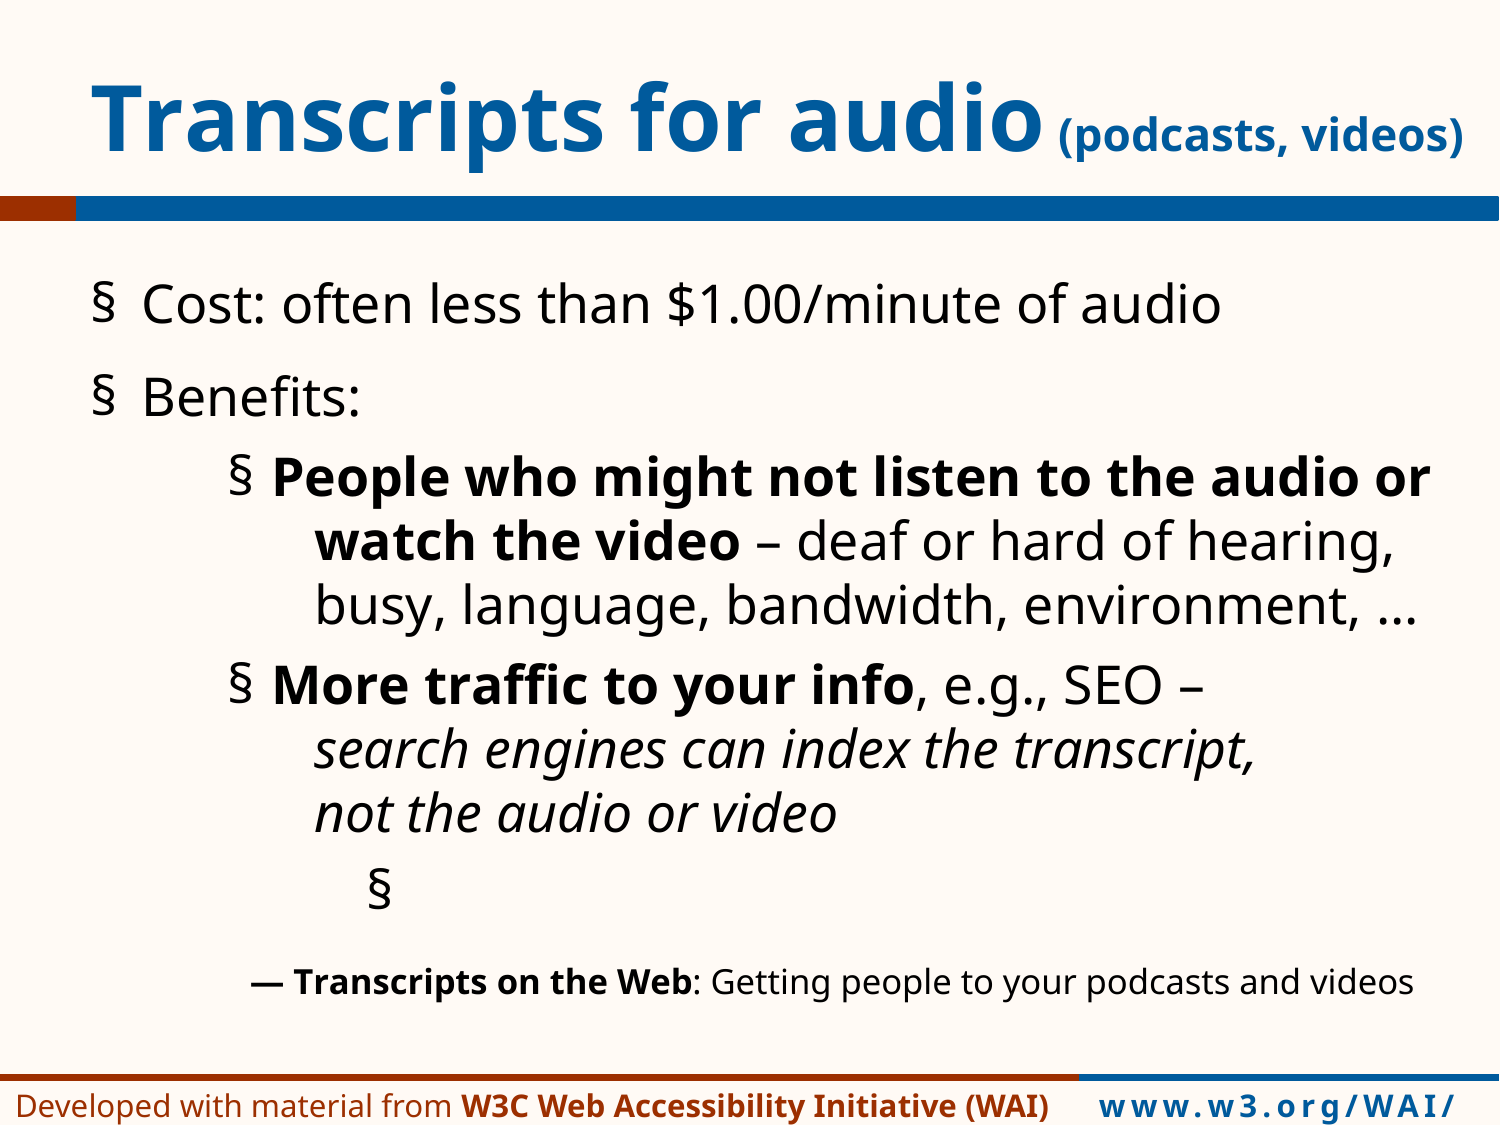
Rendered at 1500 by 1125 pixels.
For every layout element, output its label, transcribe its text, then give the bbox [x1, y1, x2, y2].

title Transcripts for audio (podcasts, videos) [75, 45, 1500, 186]
list Cost: often less than $1.00/minute of audio Benefits: People who might not listen to the audio or watch the video – deaf or hard of hearing, busy, language, bandwidth, environment, … More traffic to your info, e.g., SEO – search engines can index the transcript, not the audio or video — Transcripts on the Web: Getting people to your podcasts and videos [75, 262, 1457, 1075]
